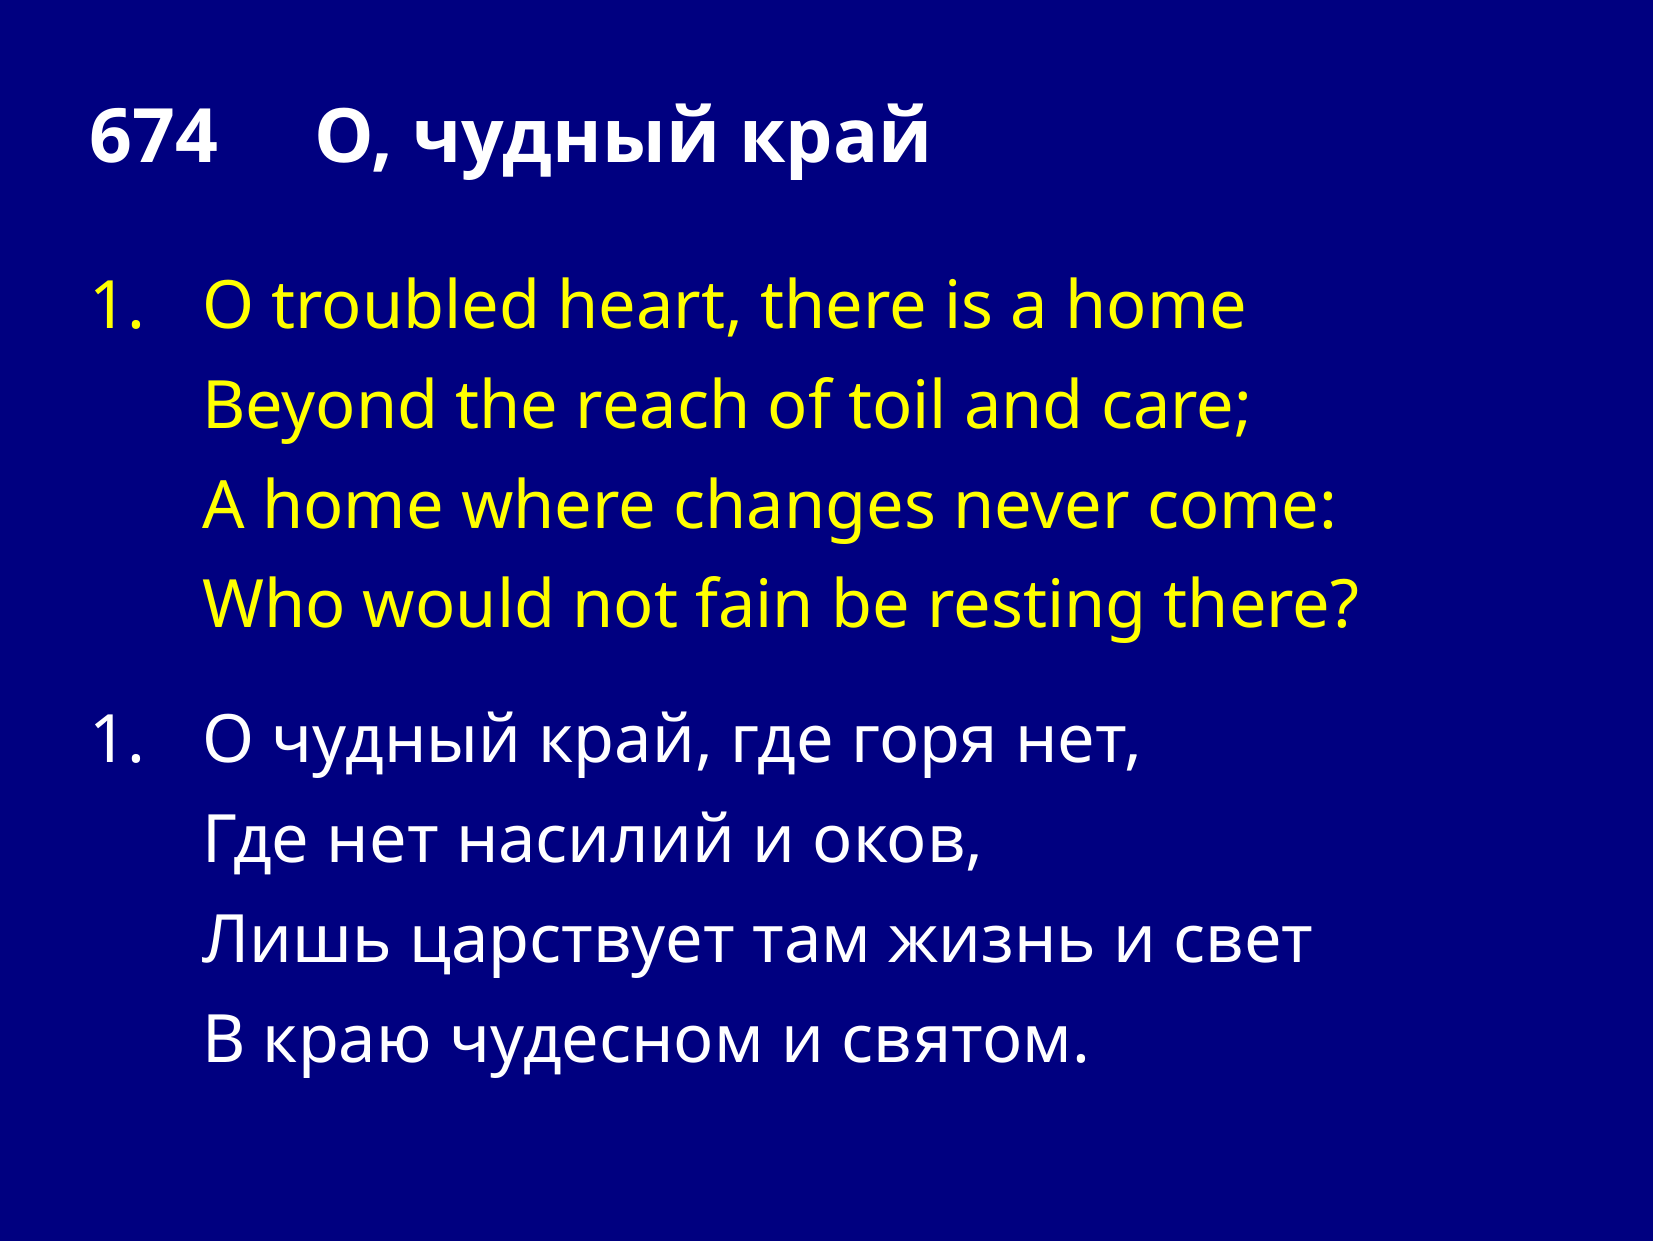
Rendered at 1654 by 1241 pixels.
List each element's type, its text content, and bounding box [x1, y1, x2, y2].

text_box 1. O troubled heart, there is a home Beyond the reach of toil and care; A home where changes never come: Who would not fain be resting there? [75, 188, 1576, 638]
text_box 1. О чудный край, где горя нет, Где нет насилий и оков, Лишь царствует там жизнь и свет В краю чудесном и святом. [75, 675, 1576, 1163]
text_box 674 О, чудный край [75, 75, 1576, 188]
